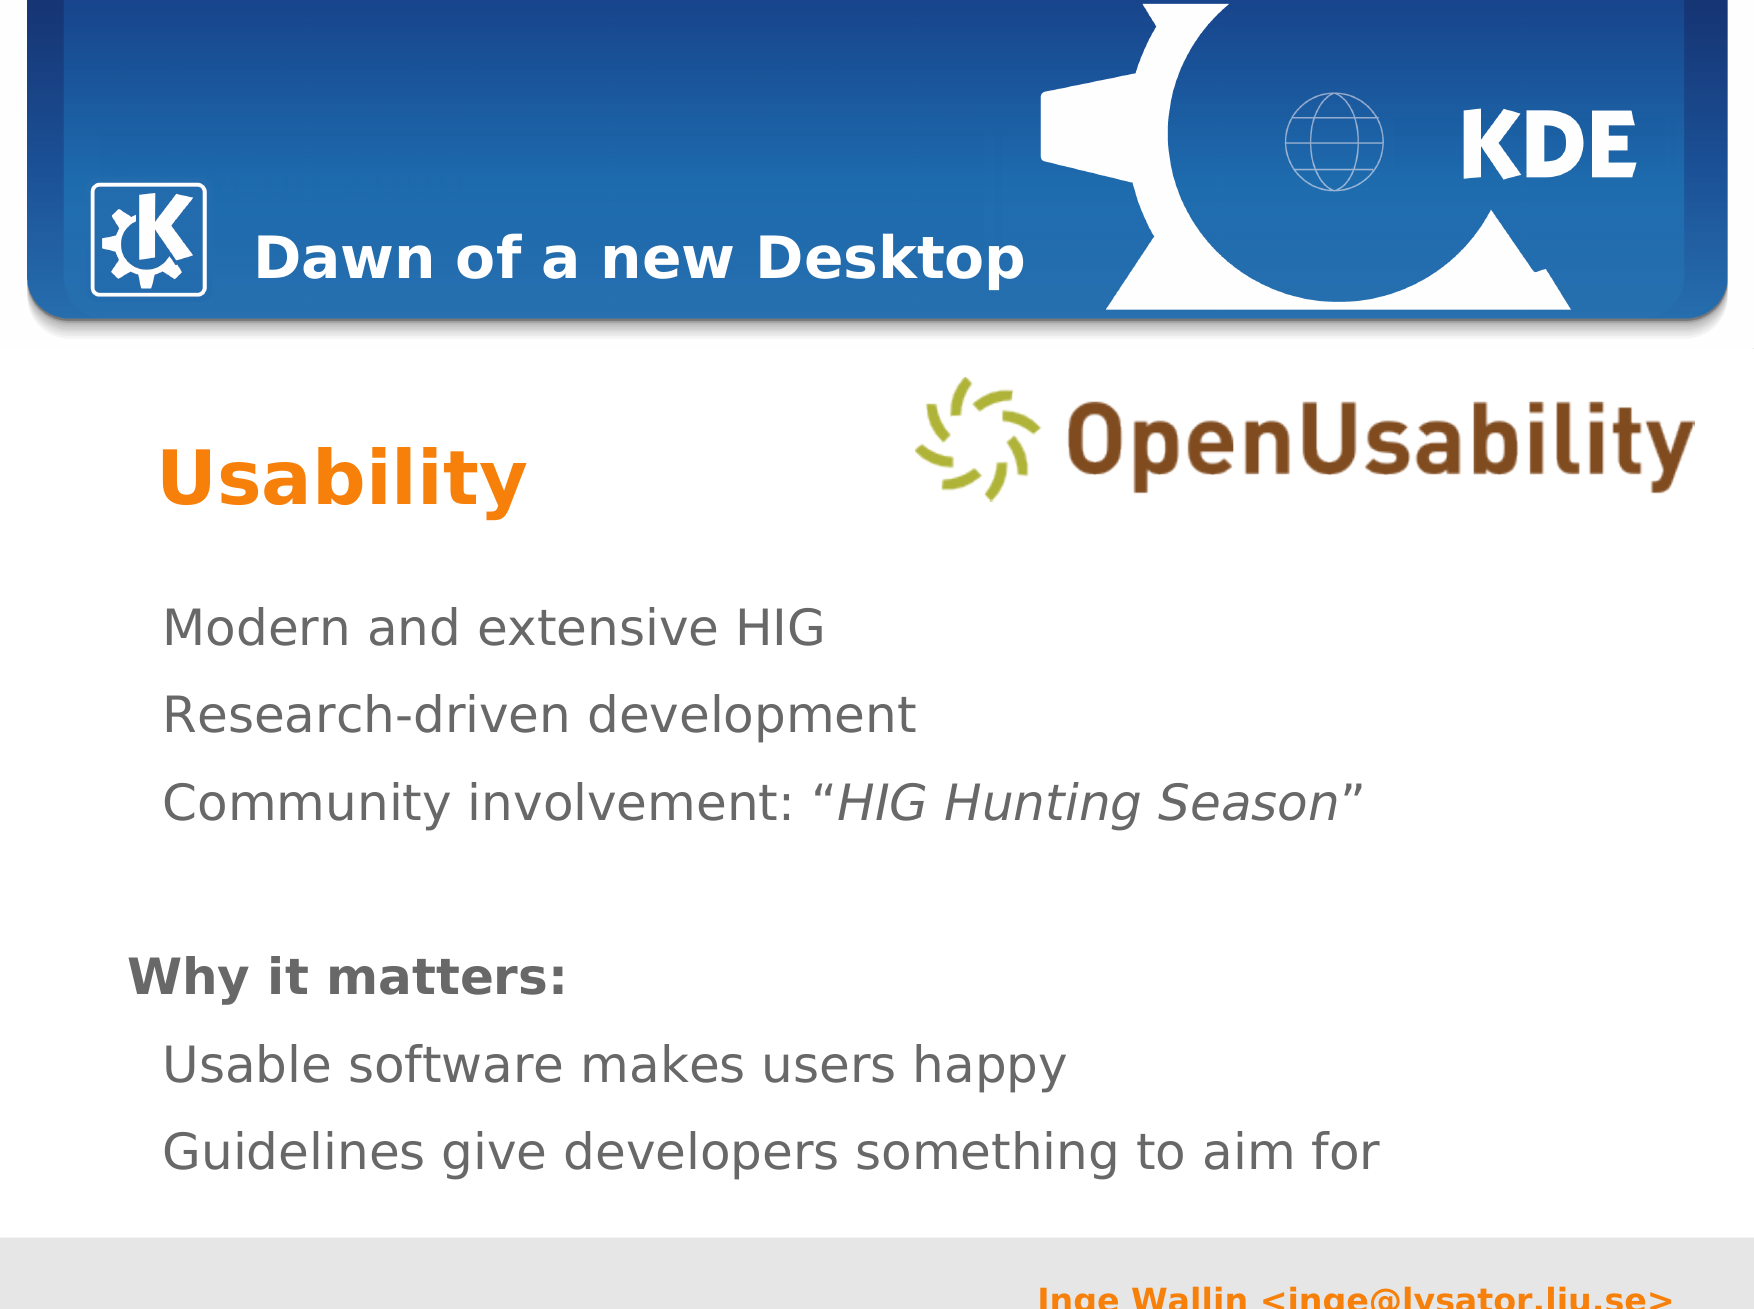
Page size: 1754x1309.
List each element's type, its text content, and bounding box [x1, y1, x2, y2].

text_box Modern and extensive HIG Research-driven development Community involvement: “HIG Hunting Season” Why it matters: Usable software makes users happy Guidelines give developers something to aim for [112, 562, 1651, 1247]
picture [0, 0, 1754, 349]
text_box Dawn of a new Desktop [208, 183, 1063, 296]
text_box Usability [111, 383, 915, 486]
picture [915, 377, 1695, 502]
